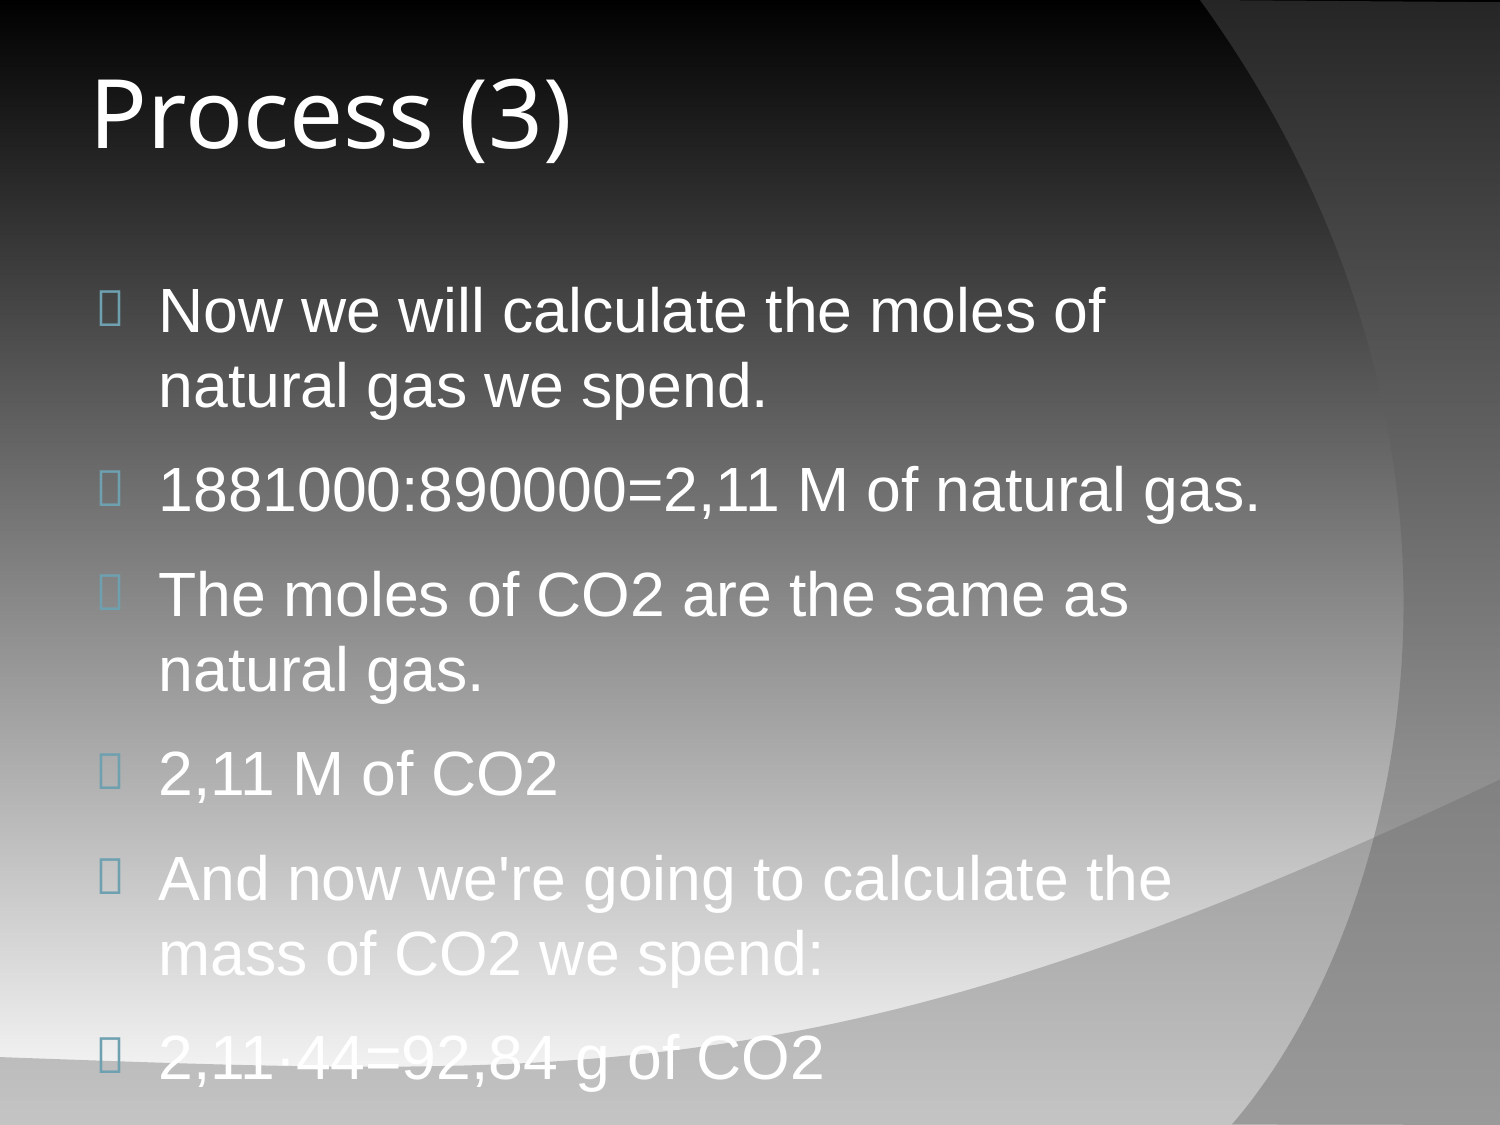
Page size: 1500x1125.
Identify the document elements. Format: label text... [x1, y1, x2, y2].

list Now we will calculate the moles of natural gas we spend. 1881000:890000=2,11 M of natural gas. The moles of CO2 are the same as natural gas. 2,11 M of CO2 And now we're going to calculate the mass of CO2 we spend: 2,11·44=92,84 g of CO2 [75, 262, 1300, 1005]
title Process (3) [75, 45, 1300, 233]
